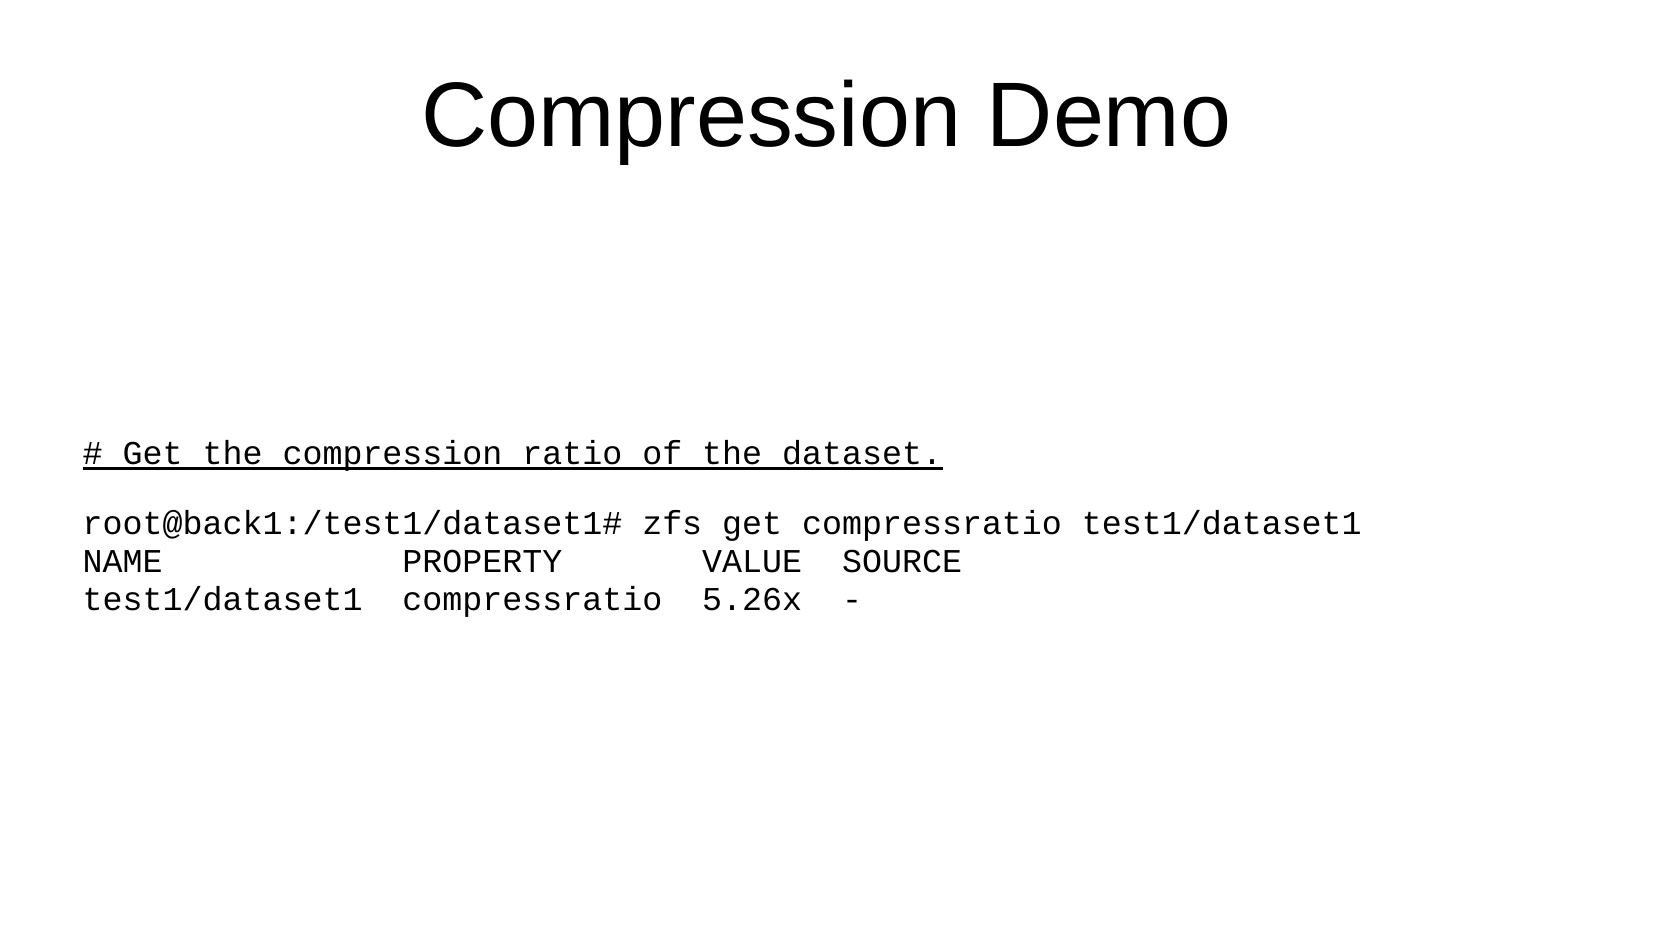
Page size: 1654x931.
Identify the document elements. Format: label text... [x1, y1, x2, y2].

subtitle # Get the compression ratio of the dataset. root@back1:/test1/dataset1# zfs get compressratio test1/dataset1 NAME PROPERTY VALUE SOURCE test1/dataset1 compressratio 5.26x - [82, 258, 1571, 799]
title Compression Demo [82, 37, 1571, 193]
